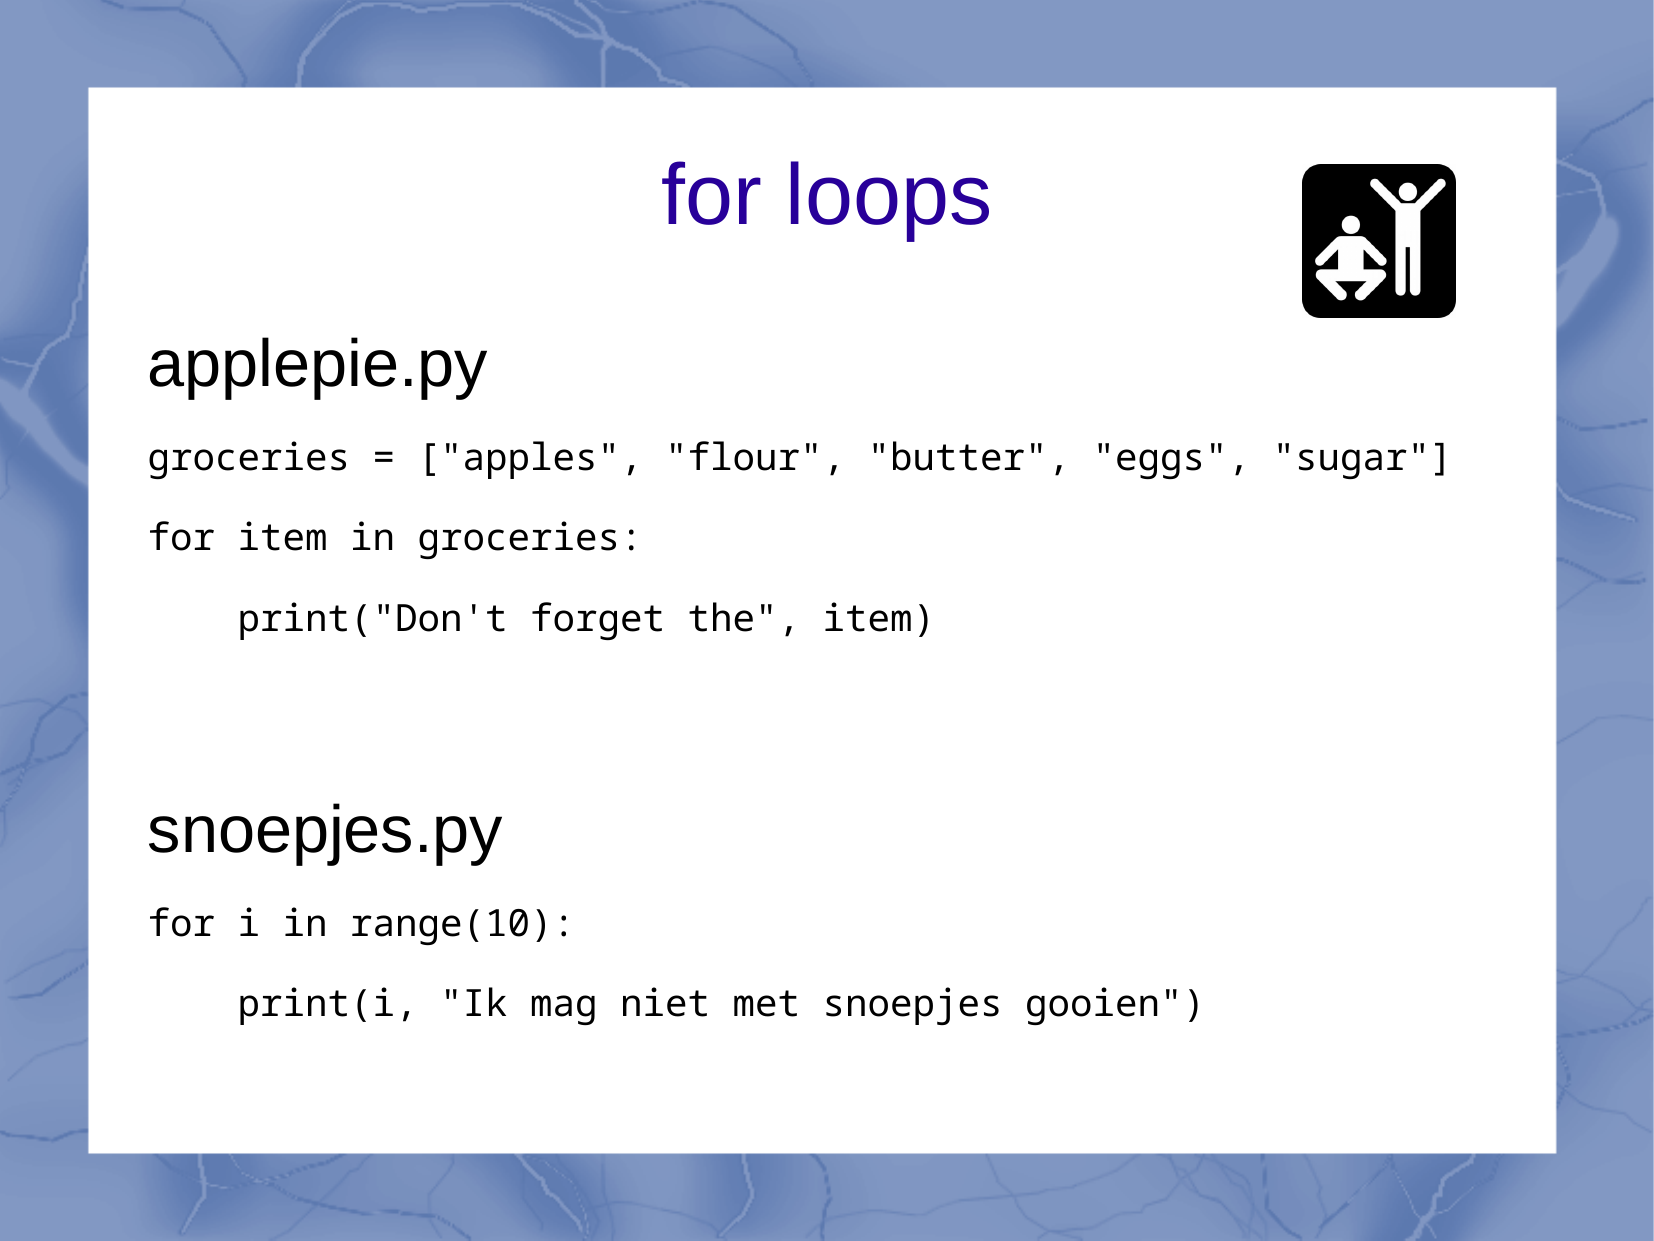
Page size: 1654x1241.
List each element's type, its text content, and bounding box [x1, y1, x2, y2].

title for loops [118, 90, 1536, 298]
list applepie.py groceries = ["apples", "flour", "butter", "eggs", "sugar"] for item in groceries: print("Don't forget the", item) snoepjes.py for i in range(10): print(i, "Ik mag niet met snoepjes gooien") [147, 325, 1506, 1085]
picture [0, 0, 1654, 1241]
